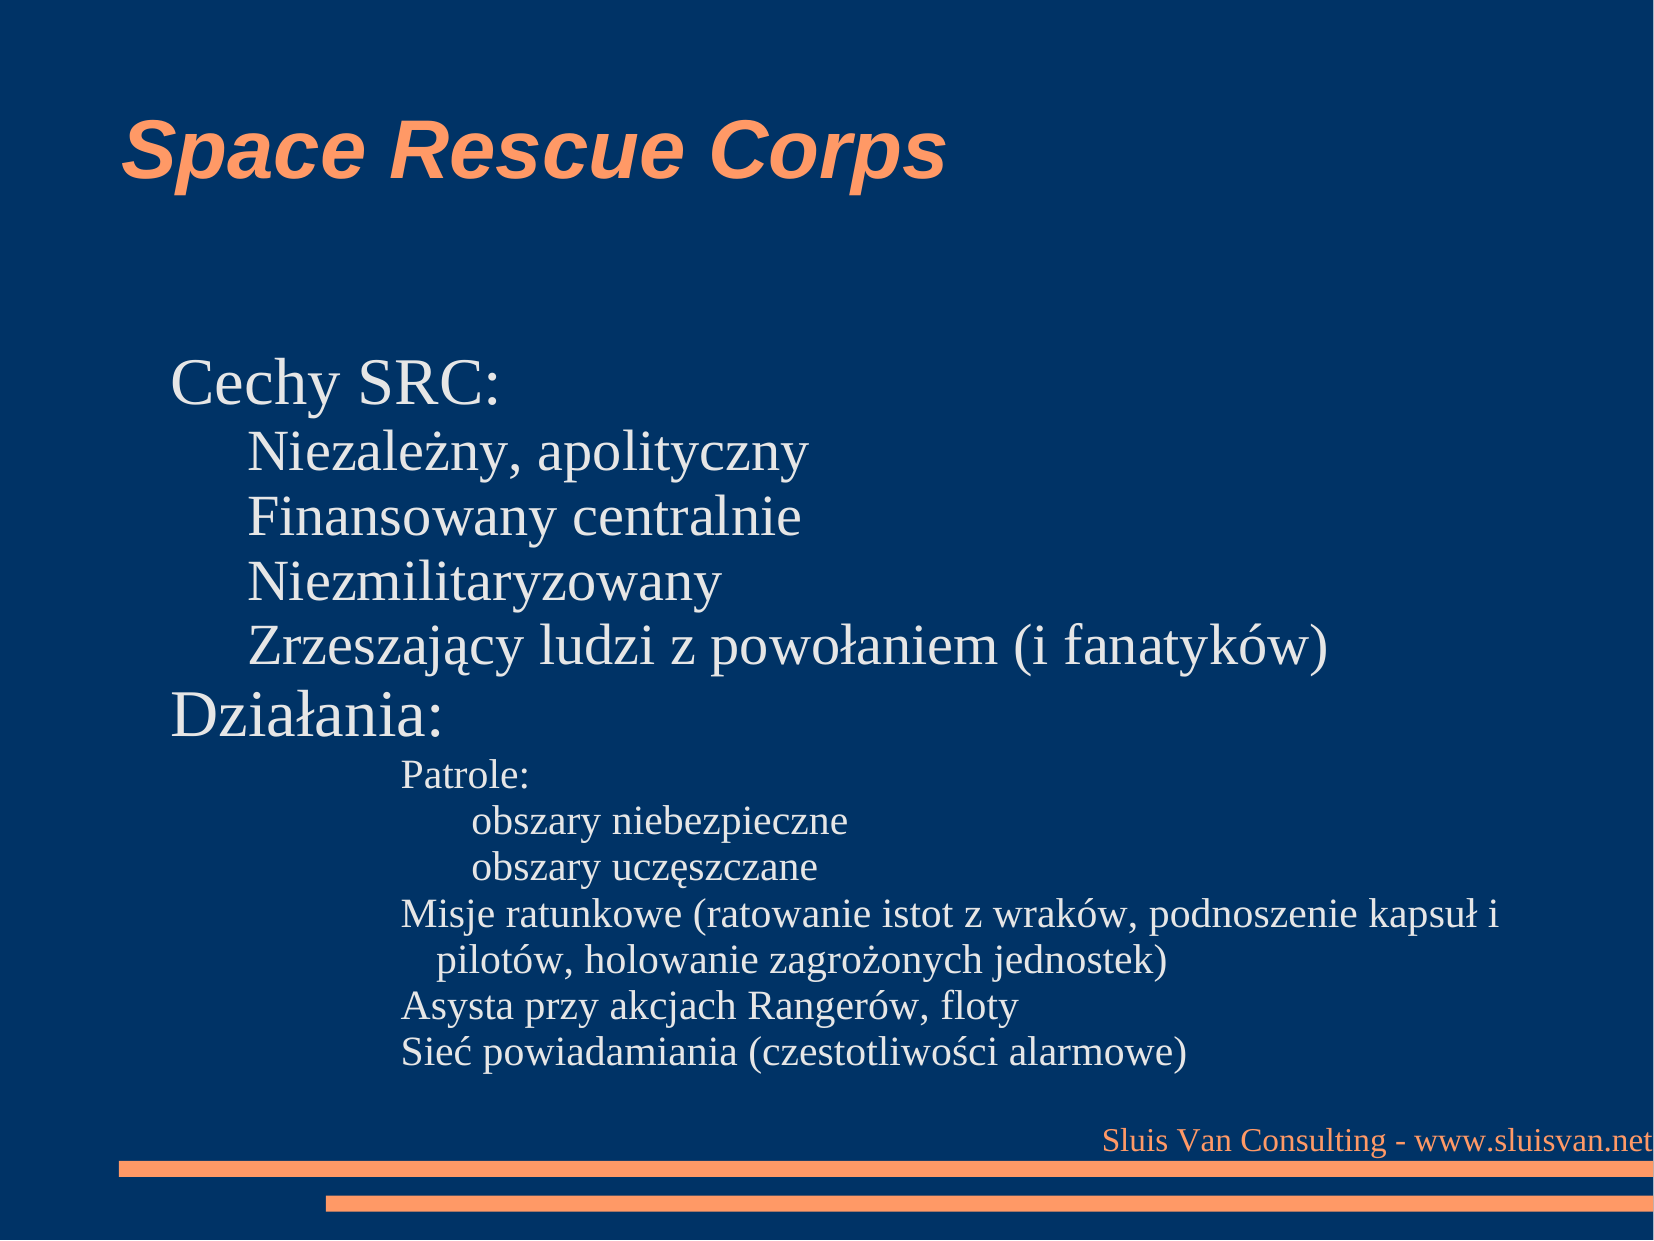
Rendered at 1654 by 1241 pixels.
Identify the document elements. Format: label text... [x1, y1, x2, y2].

title Space Rescue Corps [121, 46, 1534, 254]
list Cechy SRC: Niezależny, apolityczny Finansowany centralnie Niezmilitaryzowany Zrzeszający ludzi z powołaniem (i fanatyków) Działania: Patrole: obszary niebezpieczne obszary uczęszczane Misje ratunkowe (ratowanie istot z wraków, podnoszenie kapsuł i pilotów, holowanie zagrożonych jednostek) Asysta przy akcjach Rangerów, floty Sieć powiadamiania (czestotliwości alarmowe) [152, 344, 1534, 1127]
